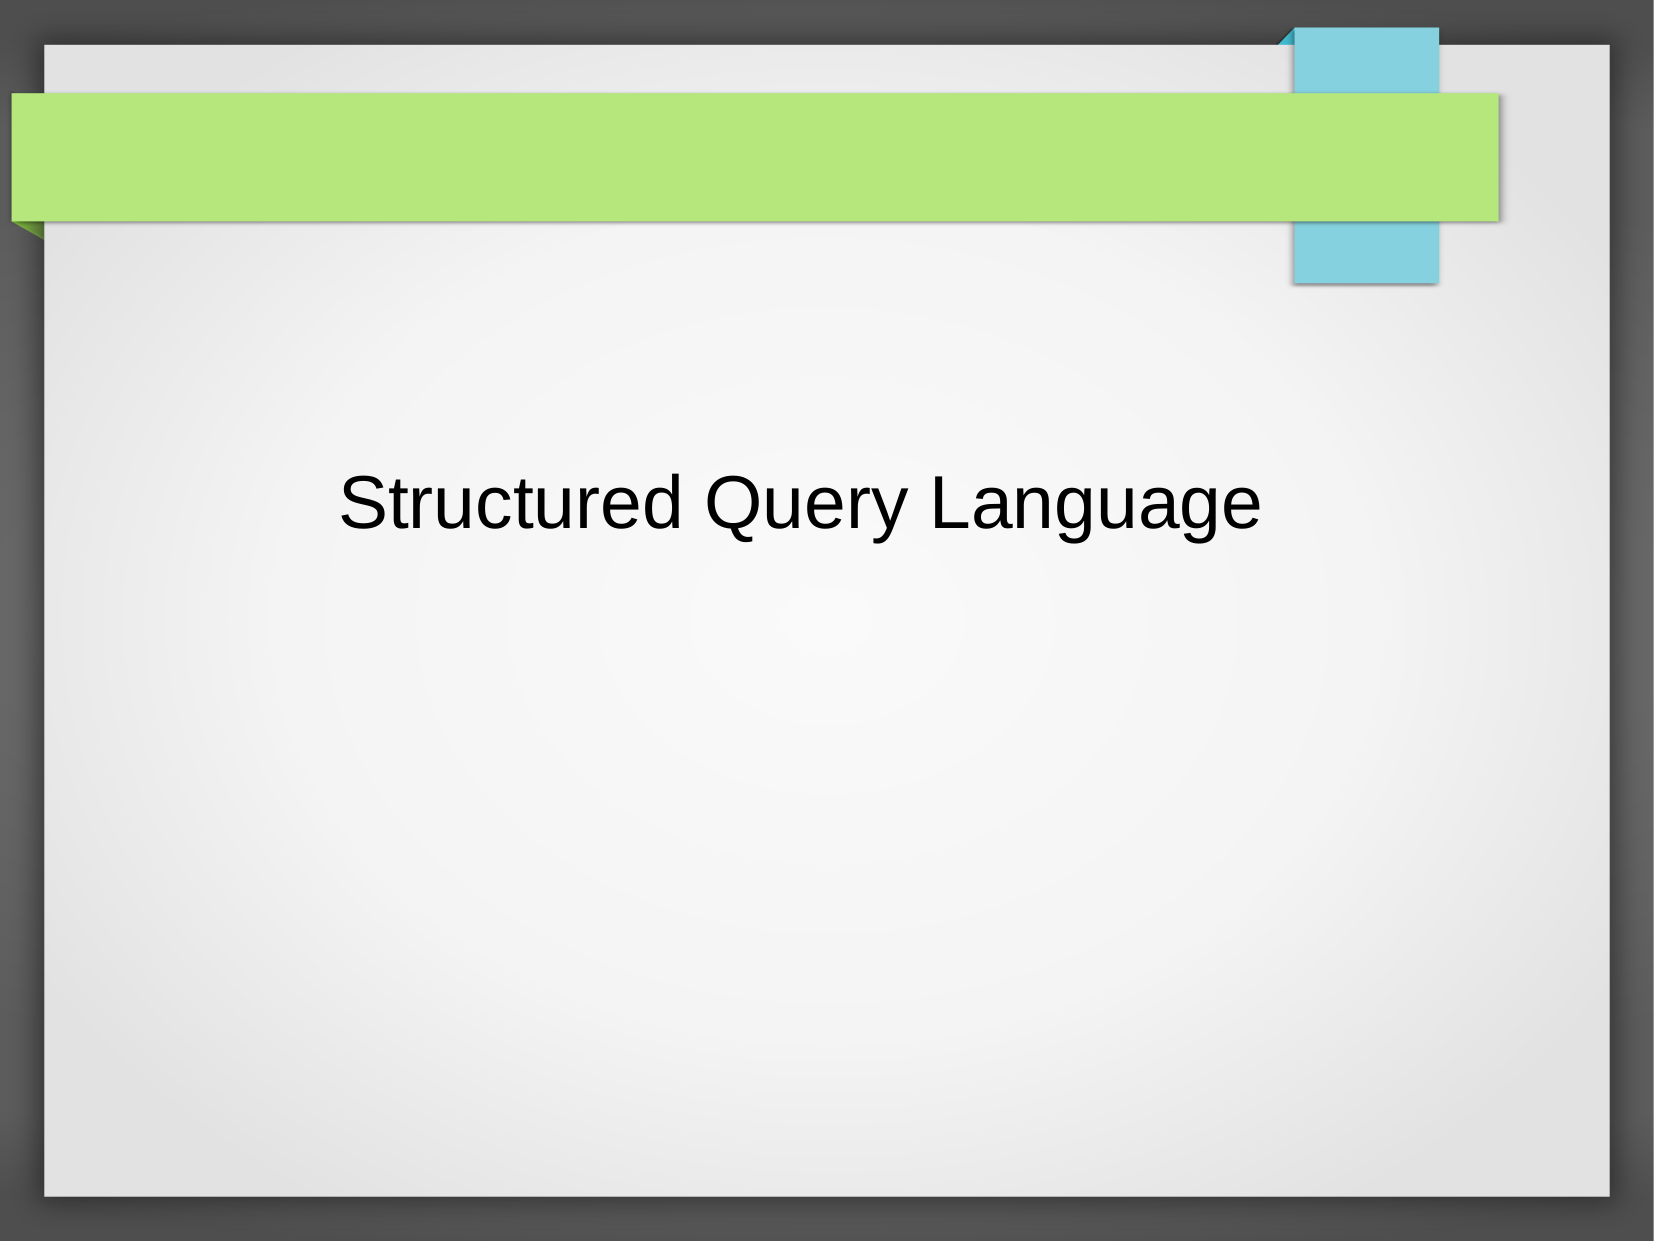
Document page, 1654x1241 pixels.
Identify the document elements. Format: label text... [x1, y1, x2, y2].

picture [0, 0, 1654, 1241]
title Structured Query Language [101, 344, 1501, 662]
